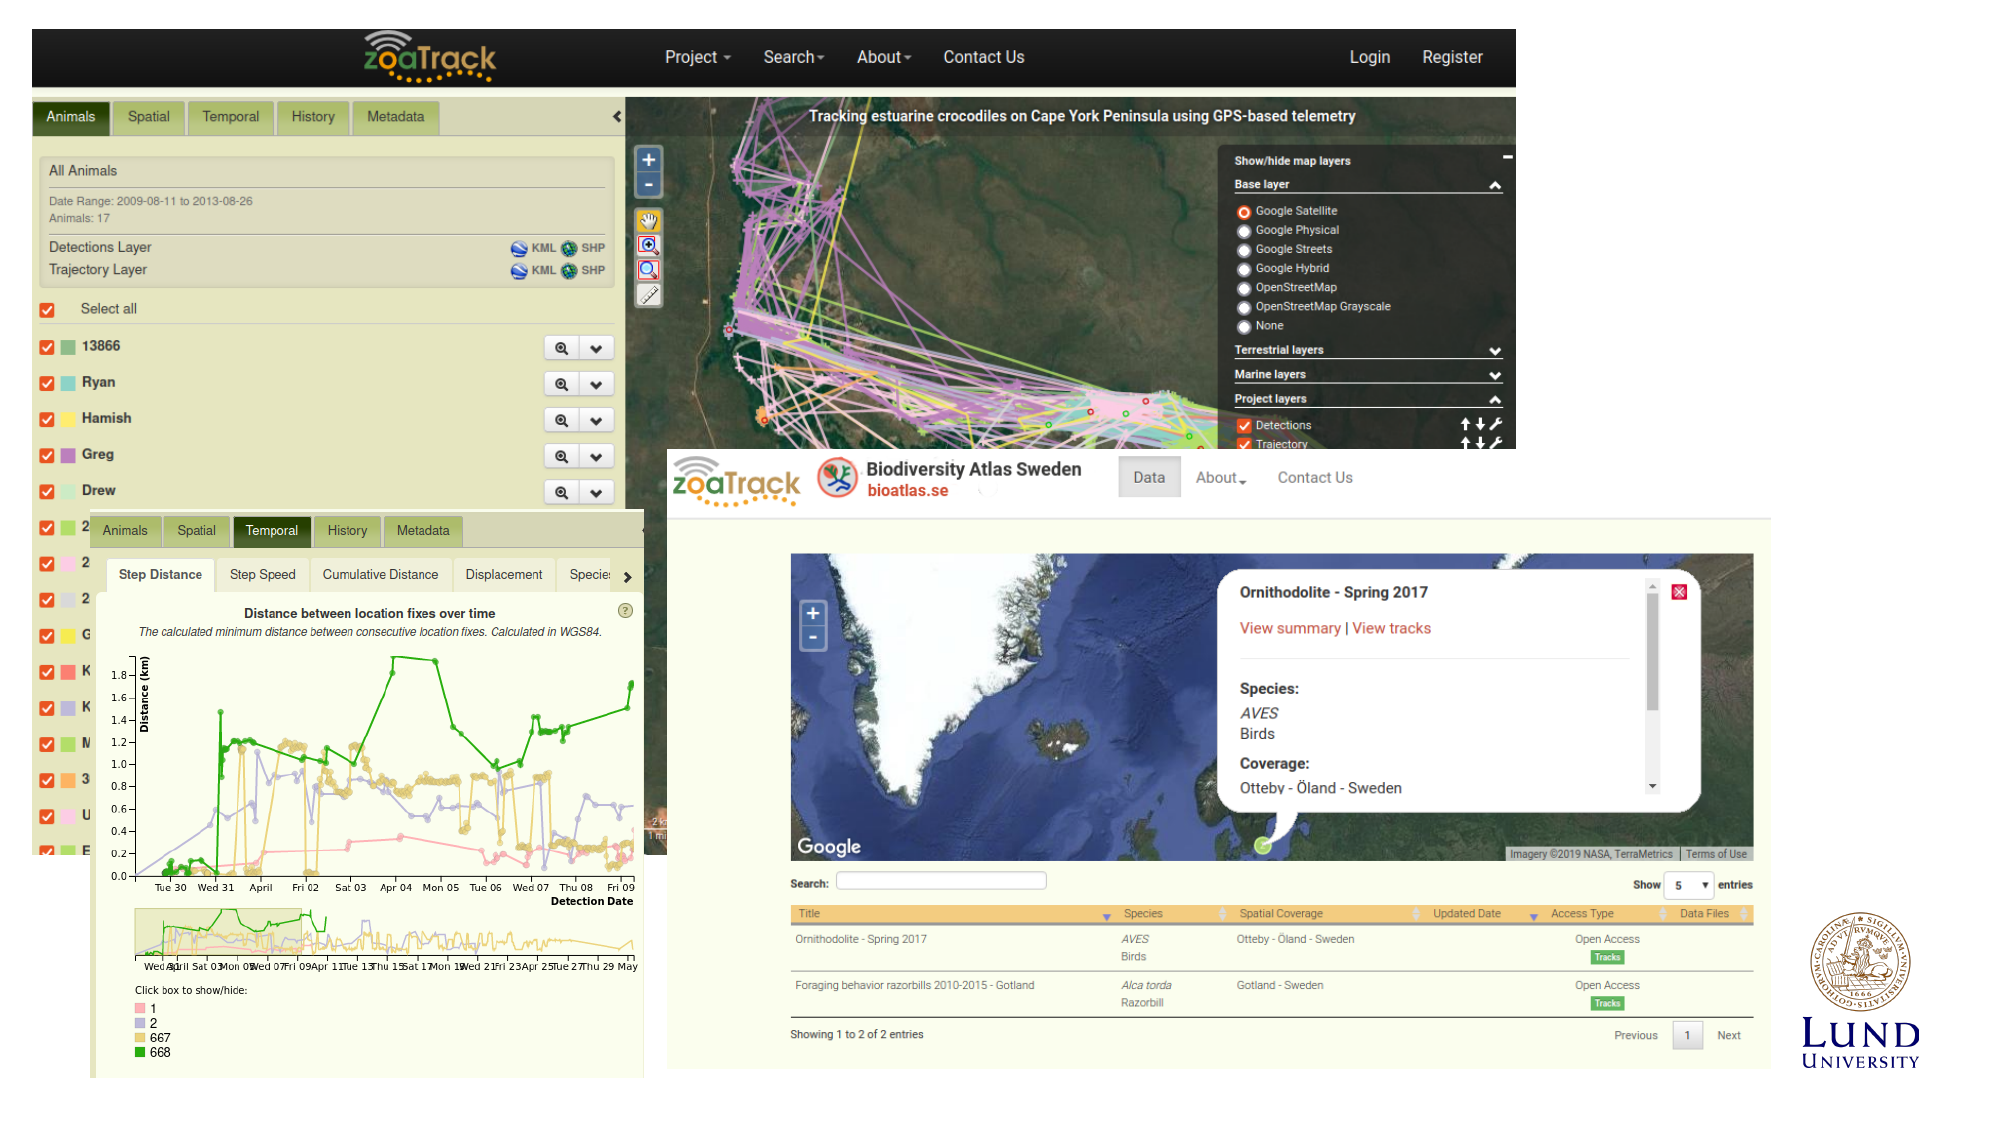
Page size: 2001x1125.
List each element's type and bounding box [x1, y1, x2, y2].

picture [32, 29, 1771, 1078]
